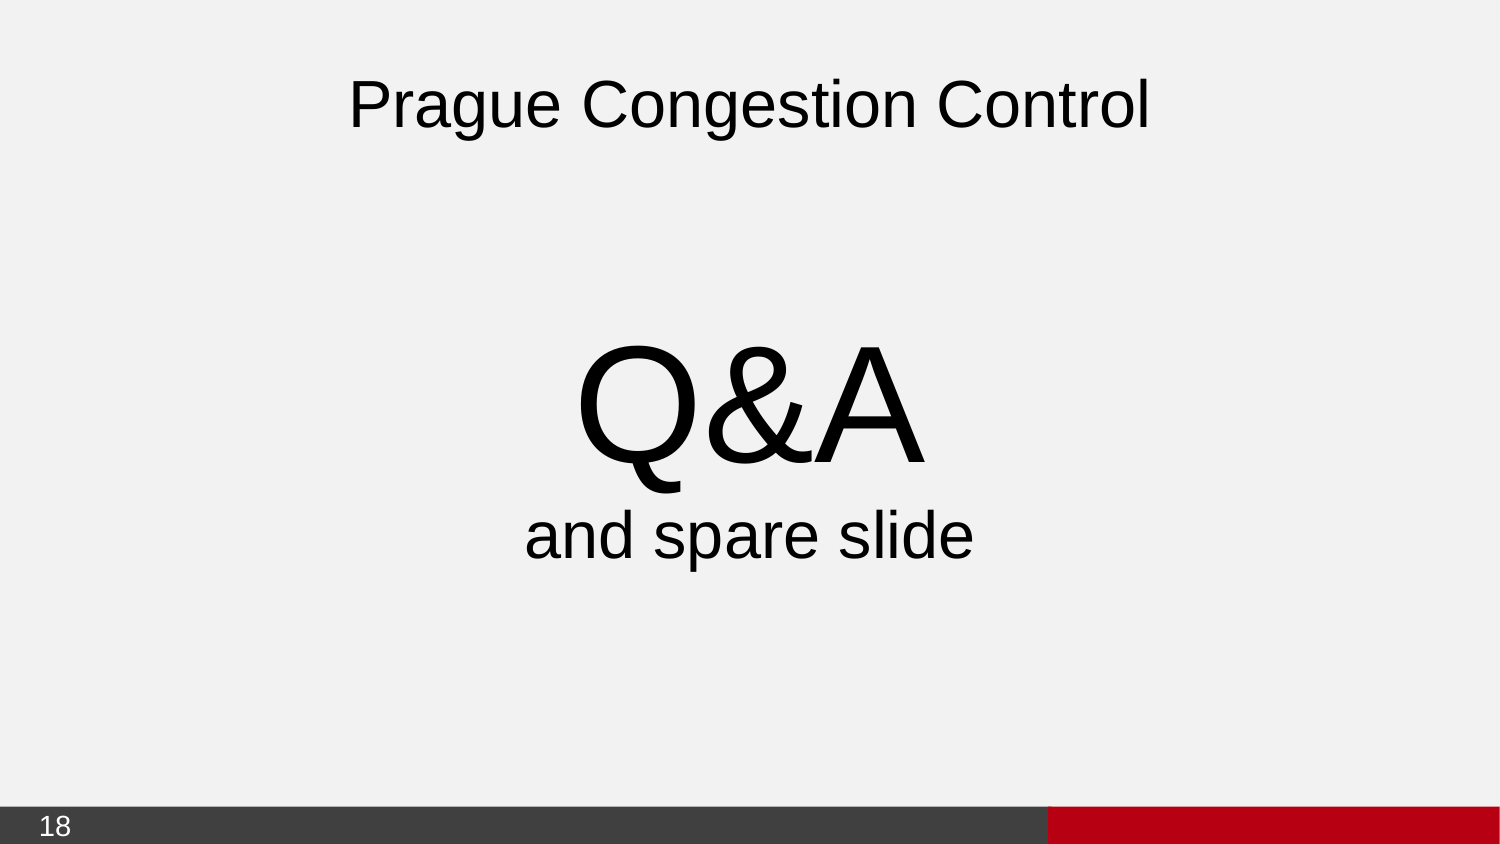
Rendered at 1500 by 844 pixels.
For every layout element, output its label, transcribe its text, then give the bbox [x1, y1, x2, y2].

subtitle Q&A and spare slide [75, 197, 1425, 687]
title Prague Congestion Control [75, 33, 1425, 175]
